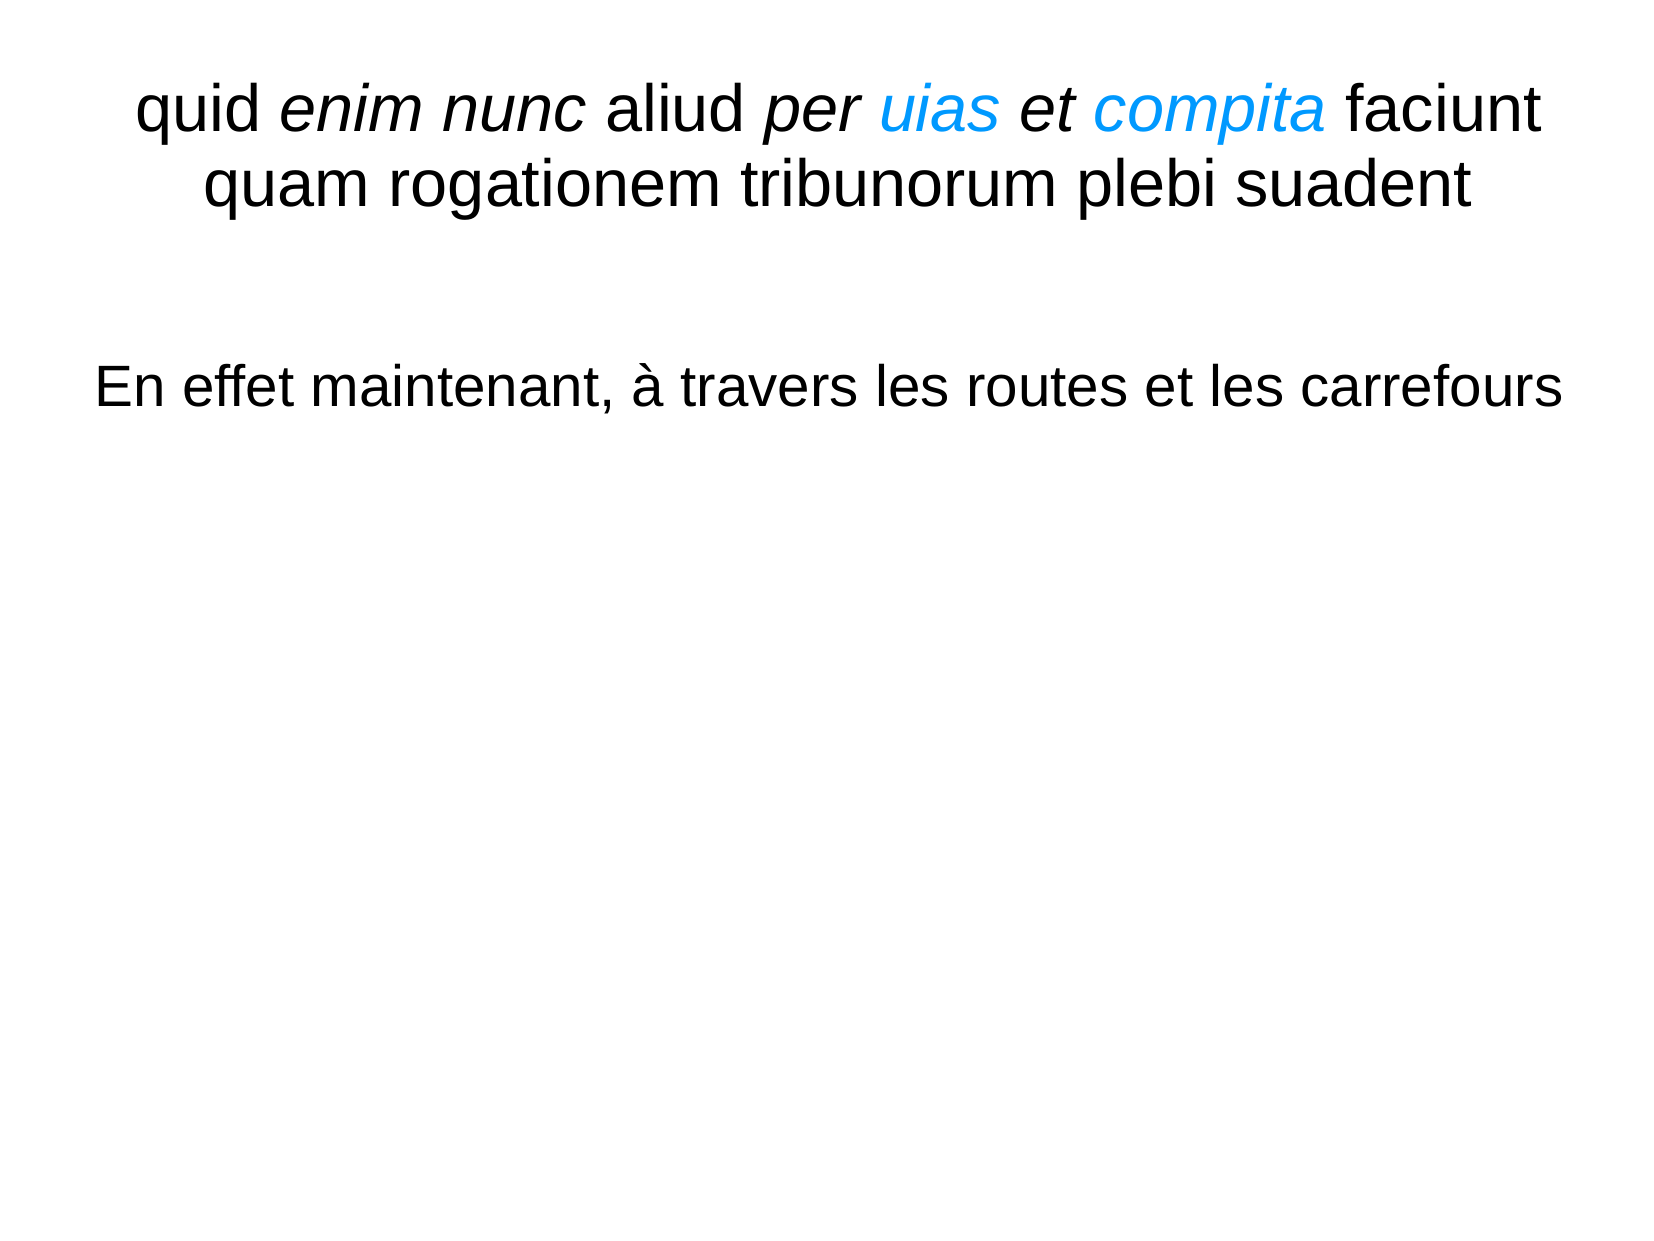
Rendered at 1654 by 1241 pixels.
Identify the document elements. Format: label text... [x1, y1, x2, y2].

list quid enim nunc aliud per uias et compita faciunt quam rogationem tribunorum plebi suadent En effet maintenant, à travers les routes et les carrefours [94, 70, 1583, 791]
